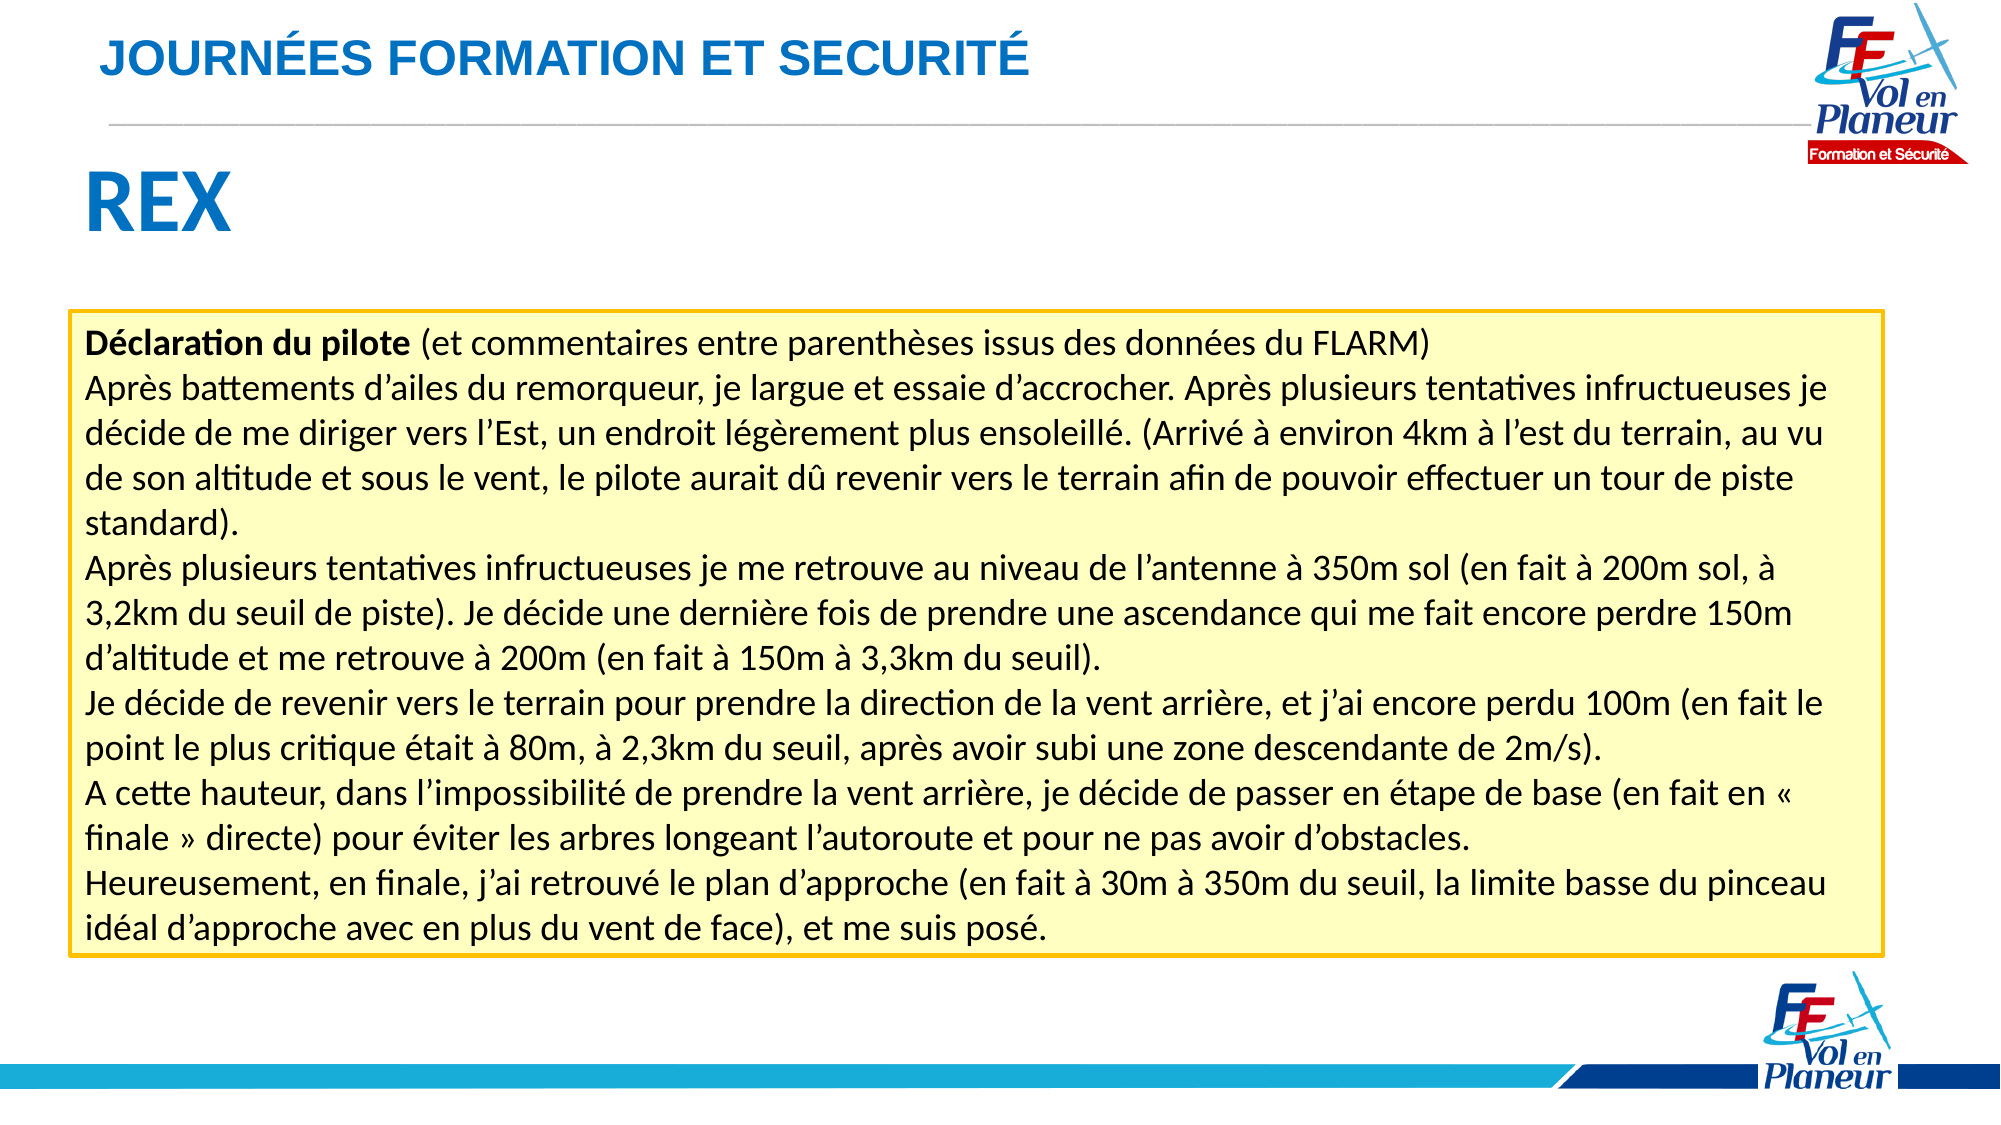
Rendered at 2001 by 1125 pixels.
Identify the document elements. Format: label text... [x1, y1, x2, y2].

picture [1759, 2, 2000, 165]
list JOURNÉES FORMATION ET SECURITÉ [70, 24, 1547, 93]
text_box Déclaration du pilote (et commentaires entre parenthèses issus des données du FLARM) Après battements d’ailes du remorqueur, je largue et essaie d’accrocher. Après plusieurs tentatives infructueuses je décide de me diriger vers l’Est, un endroit légèrement plus ensoleillé. (Arrivé à environ 4km à l’est du terrain, au vu de son altitude et sous le vent, le pilote aurait dû revenir vers le terrain afin de pouvoir effectuer un tour de piste standard). Après plusieurs tentatives infructueuses je me retrouve au niveau de l’antenne à 350m sol (en fait à 200m sol, à 3,2km du seuil de piste). Je décide une dernière fois de prendre une ascendance qui me fait encore perdre 150m d’altitude et me retrouve à 200m (en fait à 150m à 3,3km du seuil). Je décide de revenir vers le terrain pour prendre la direction de la vent arrière, et j’ai encore perdu 100m (en fait le point le plus critique était à 80m, à 2,3km du seuil, après avoir subi une zone descendante de 2m/s). A cette hauteur, dans l’impossibilité de prendre la vent arrière, je décide de passer en étape de base (en fait en « finale » directe) pour éviter les arbres longeant l’autoroute et pour ne pas avoir d’obstacles. Heureusement, en finale, j’ai retrouvé le plan d’approche (en fait à 30m à 350m du seuil, la limite basse du pinceau idéal d’approche avec en plus du vent de face), et me suis posé. [70, 310, 1884, 956]
text_box REX [70, 132, 1275, 258]
picture [0, 959, 2000, 1125]
